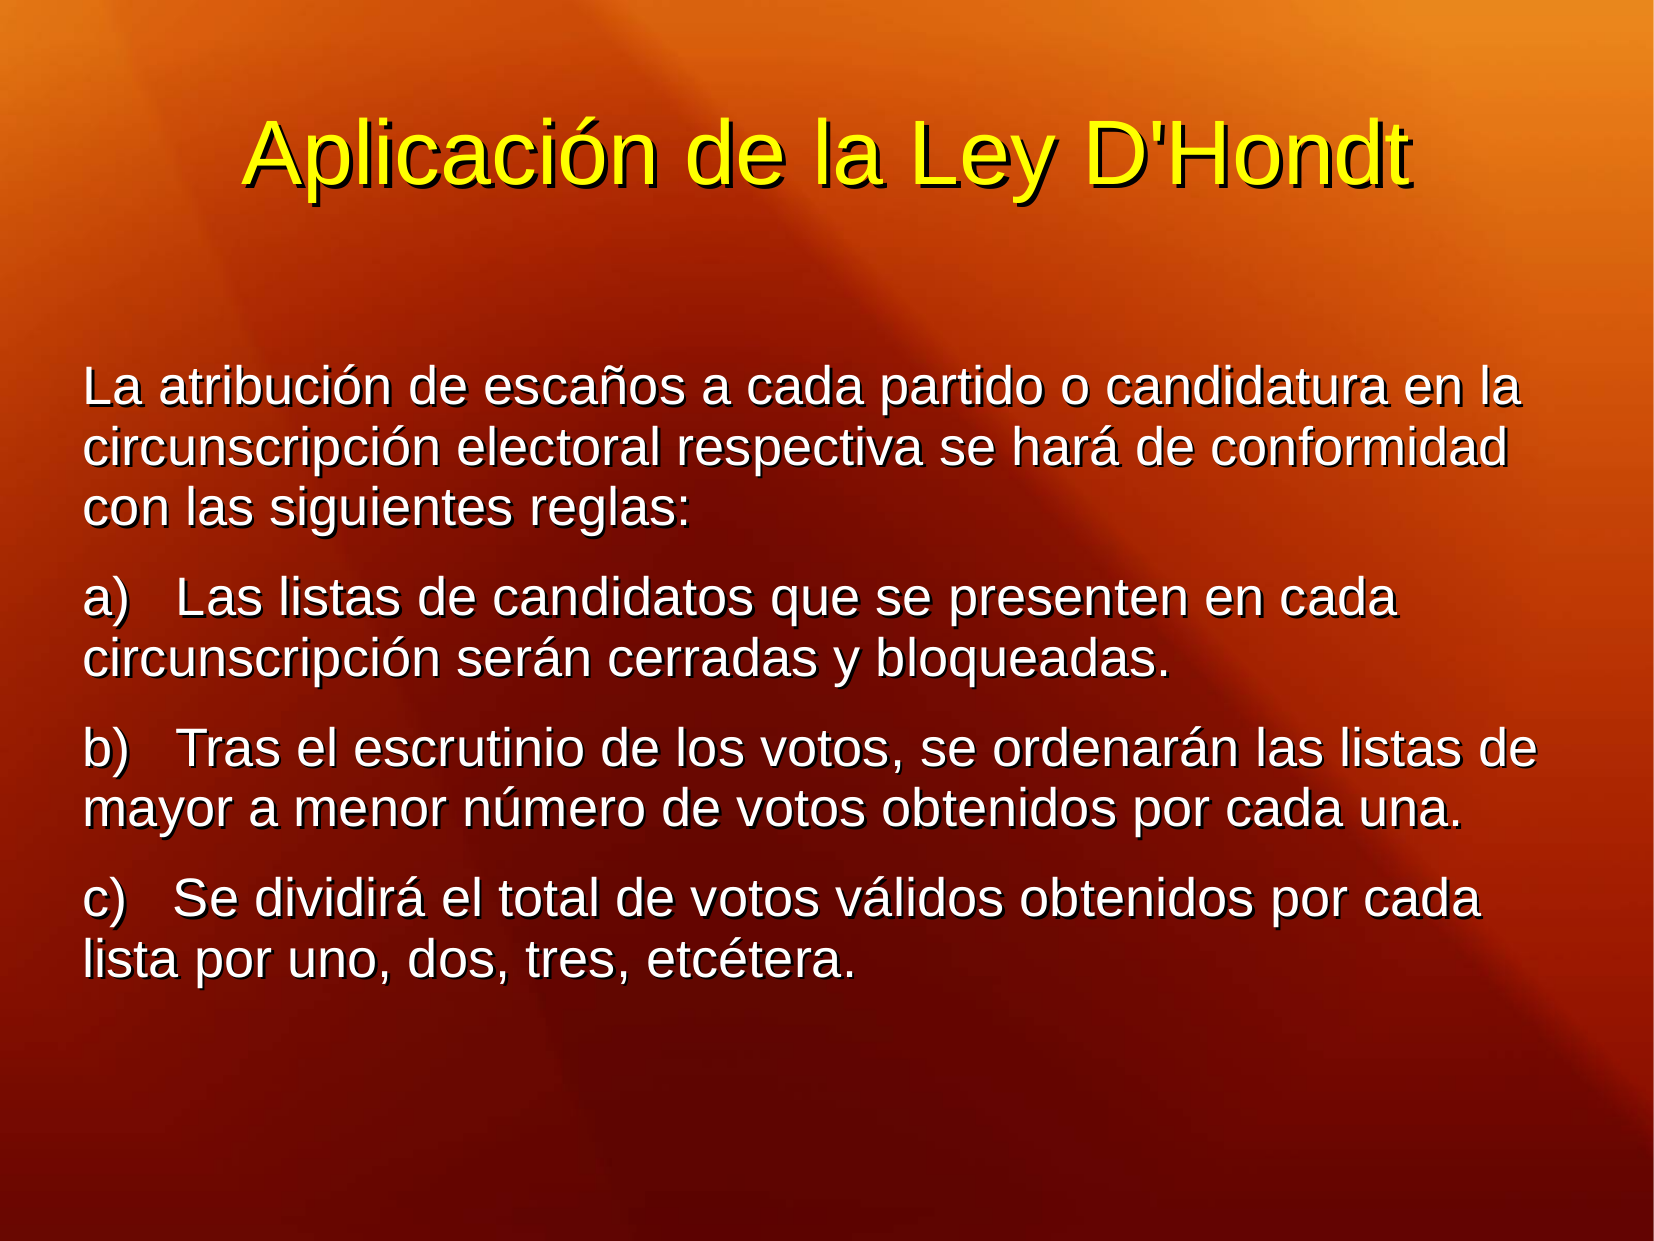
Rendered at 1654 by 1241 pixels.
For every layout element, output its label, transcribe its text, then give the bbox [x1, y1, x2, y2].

title Aplicación de la Ley D'Hondt [82, 49, 1571, 257]
picture [0, 0, 1654, 1241]
list La atribución de escaños a cada partido o candidatura en la circunscripción electoral respectiva se hará de conformidad con las siguientes reglas: a) Las listas de candidatos que se presenten en cada circunscripción serán cerradas y bloqueadas. b) Tras el escrutinio de los votos, se ordenarán las listas de mayor a menor número de votos obtenidos por cada una. c) Se dividirá el total de votos válidos obtenidos por cada lista por uno, dos, tres, etcétera. [82, 355, 1571, 1075]
